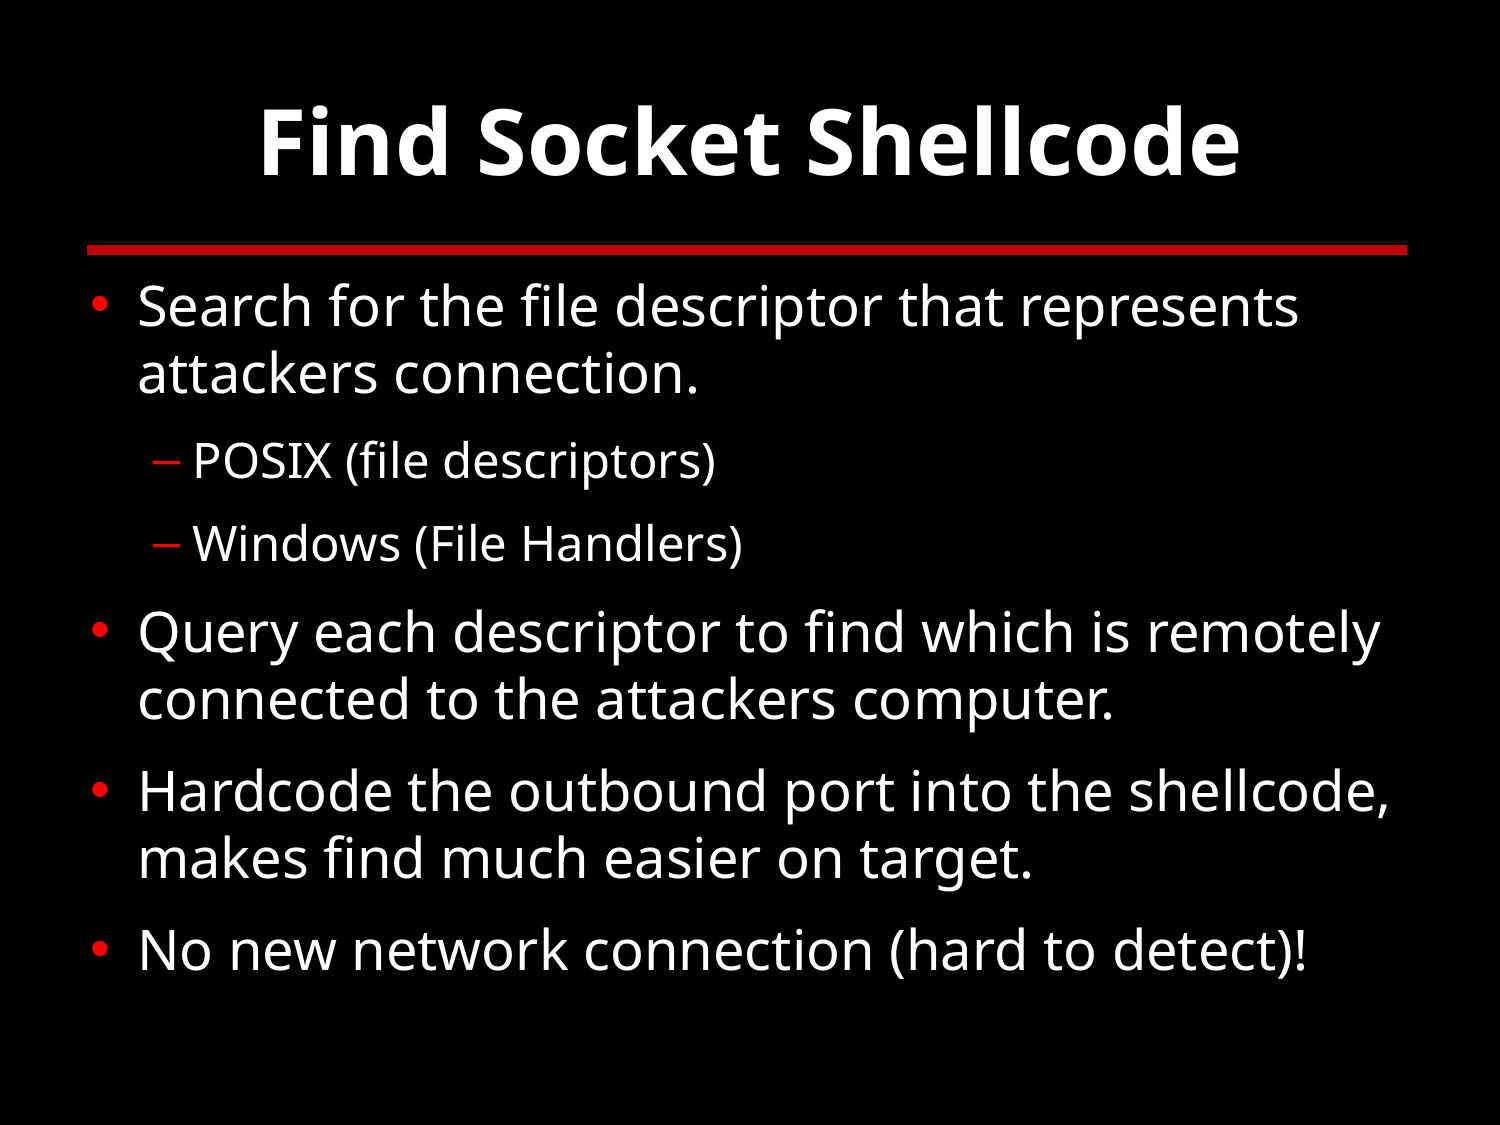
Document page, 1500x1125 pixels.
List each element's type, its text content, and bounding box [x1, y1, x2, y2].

list Search for the file descriptor that represents attackers connection. POSIX (file descriptors) Windows (File Handlers) Query each descriptor to find which is remotely connected to the attackers computer. Hardcode the outbound port into the shellcode, makes find much easier on target. No new network connection (hard to detect)! [75, 262, 1425, 1005]
title Find Socket Shellcode [75, 45, 1425, 233]
